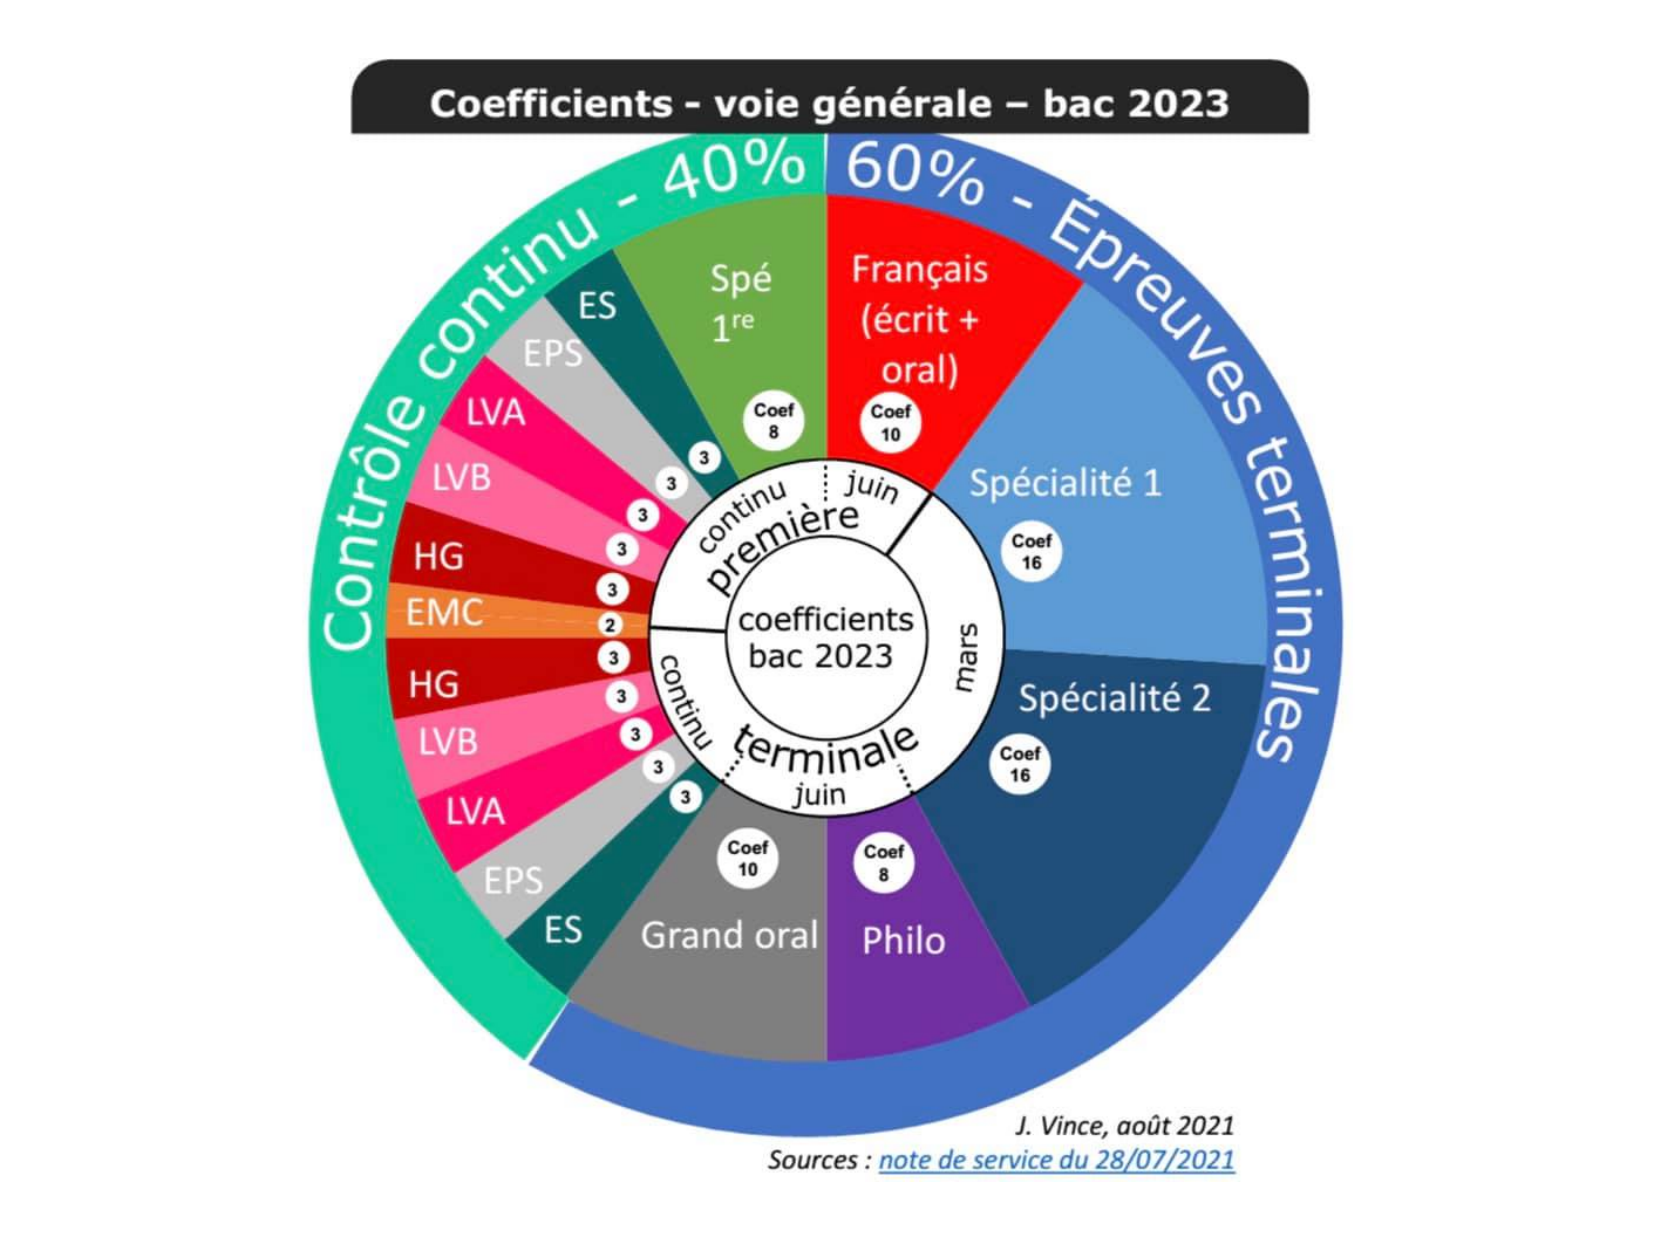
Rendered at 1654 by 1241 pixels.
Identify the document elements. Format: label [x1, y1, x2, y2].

picture [265, 58, 1388, 1182]
